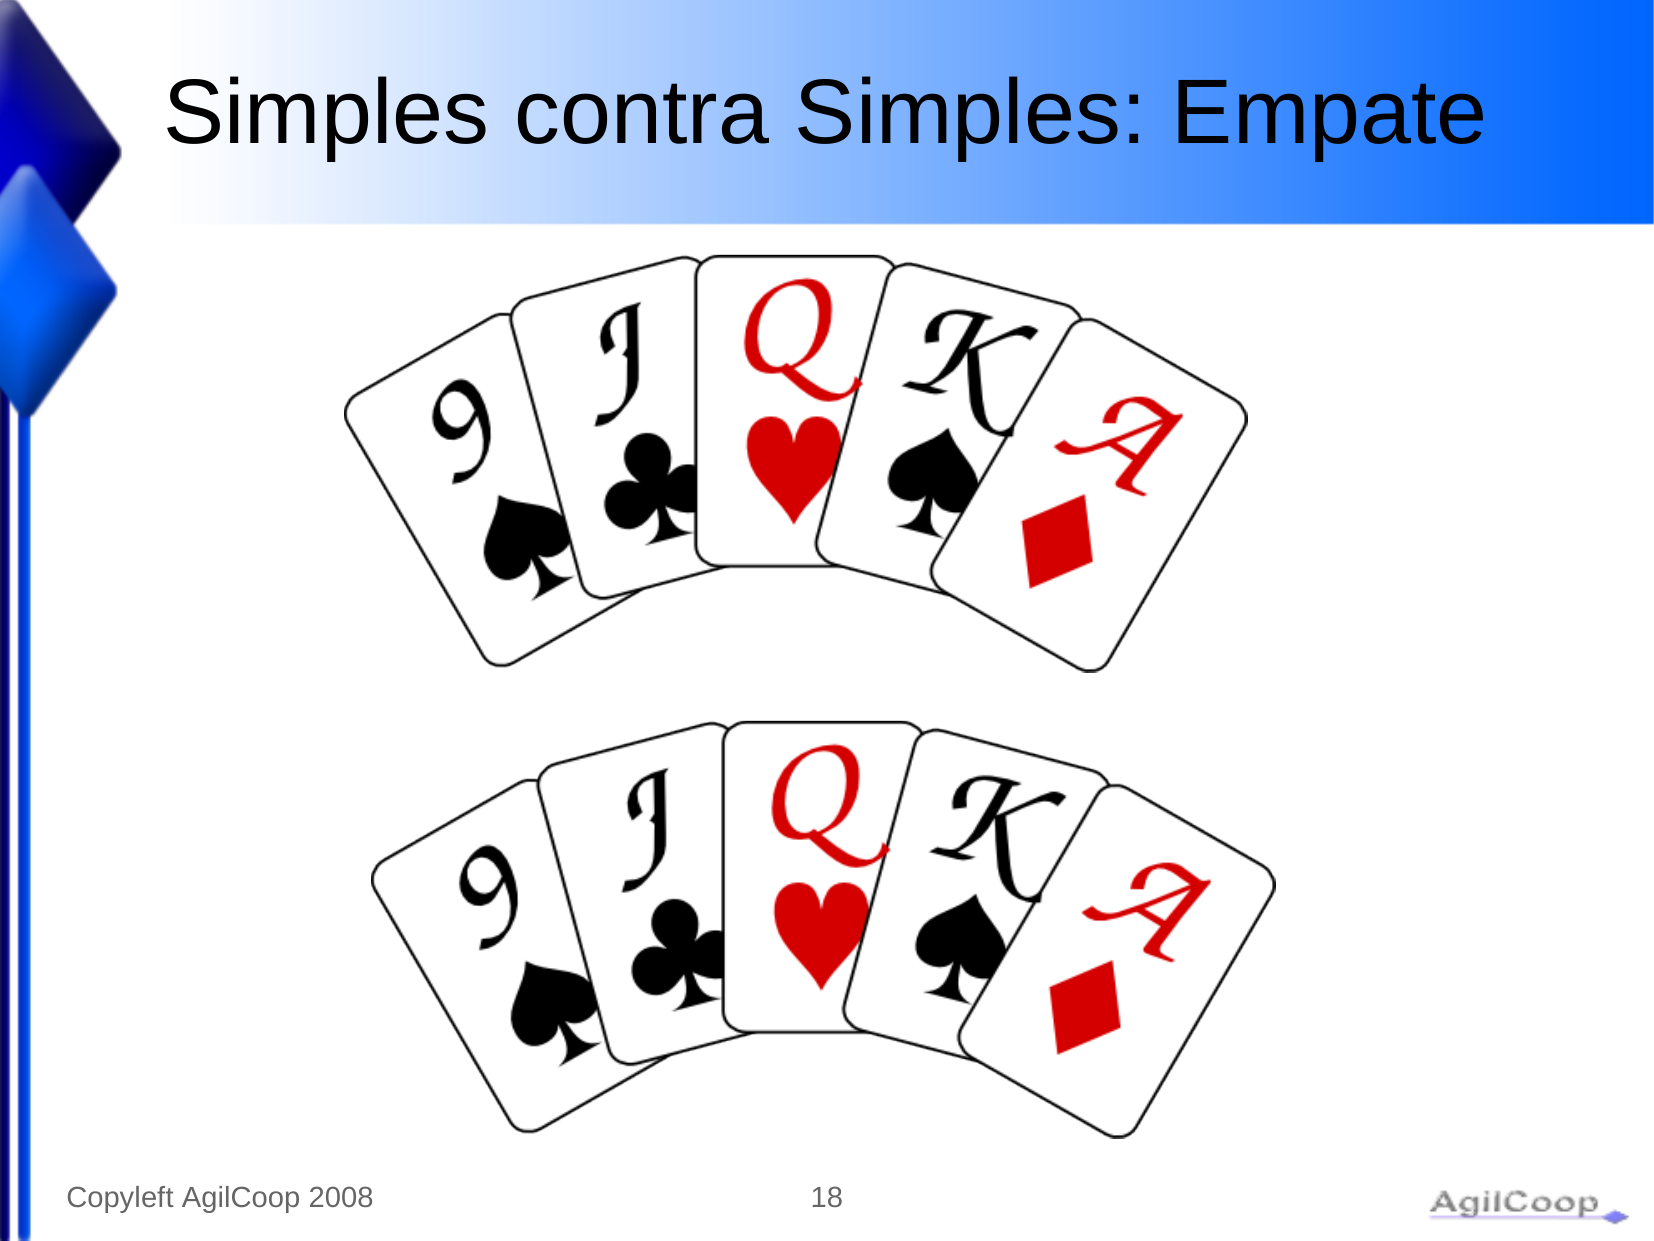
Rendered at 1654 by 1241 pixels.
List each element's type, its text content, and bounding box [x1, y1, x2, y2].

picture [0, 0, 1654, 1241]
title Simples contra Simples: Empate [82, 8, 1571, 216]
